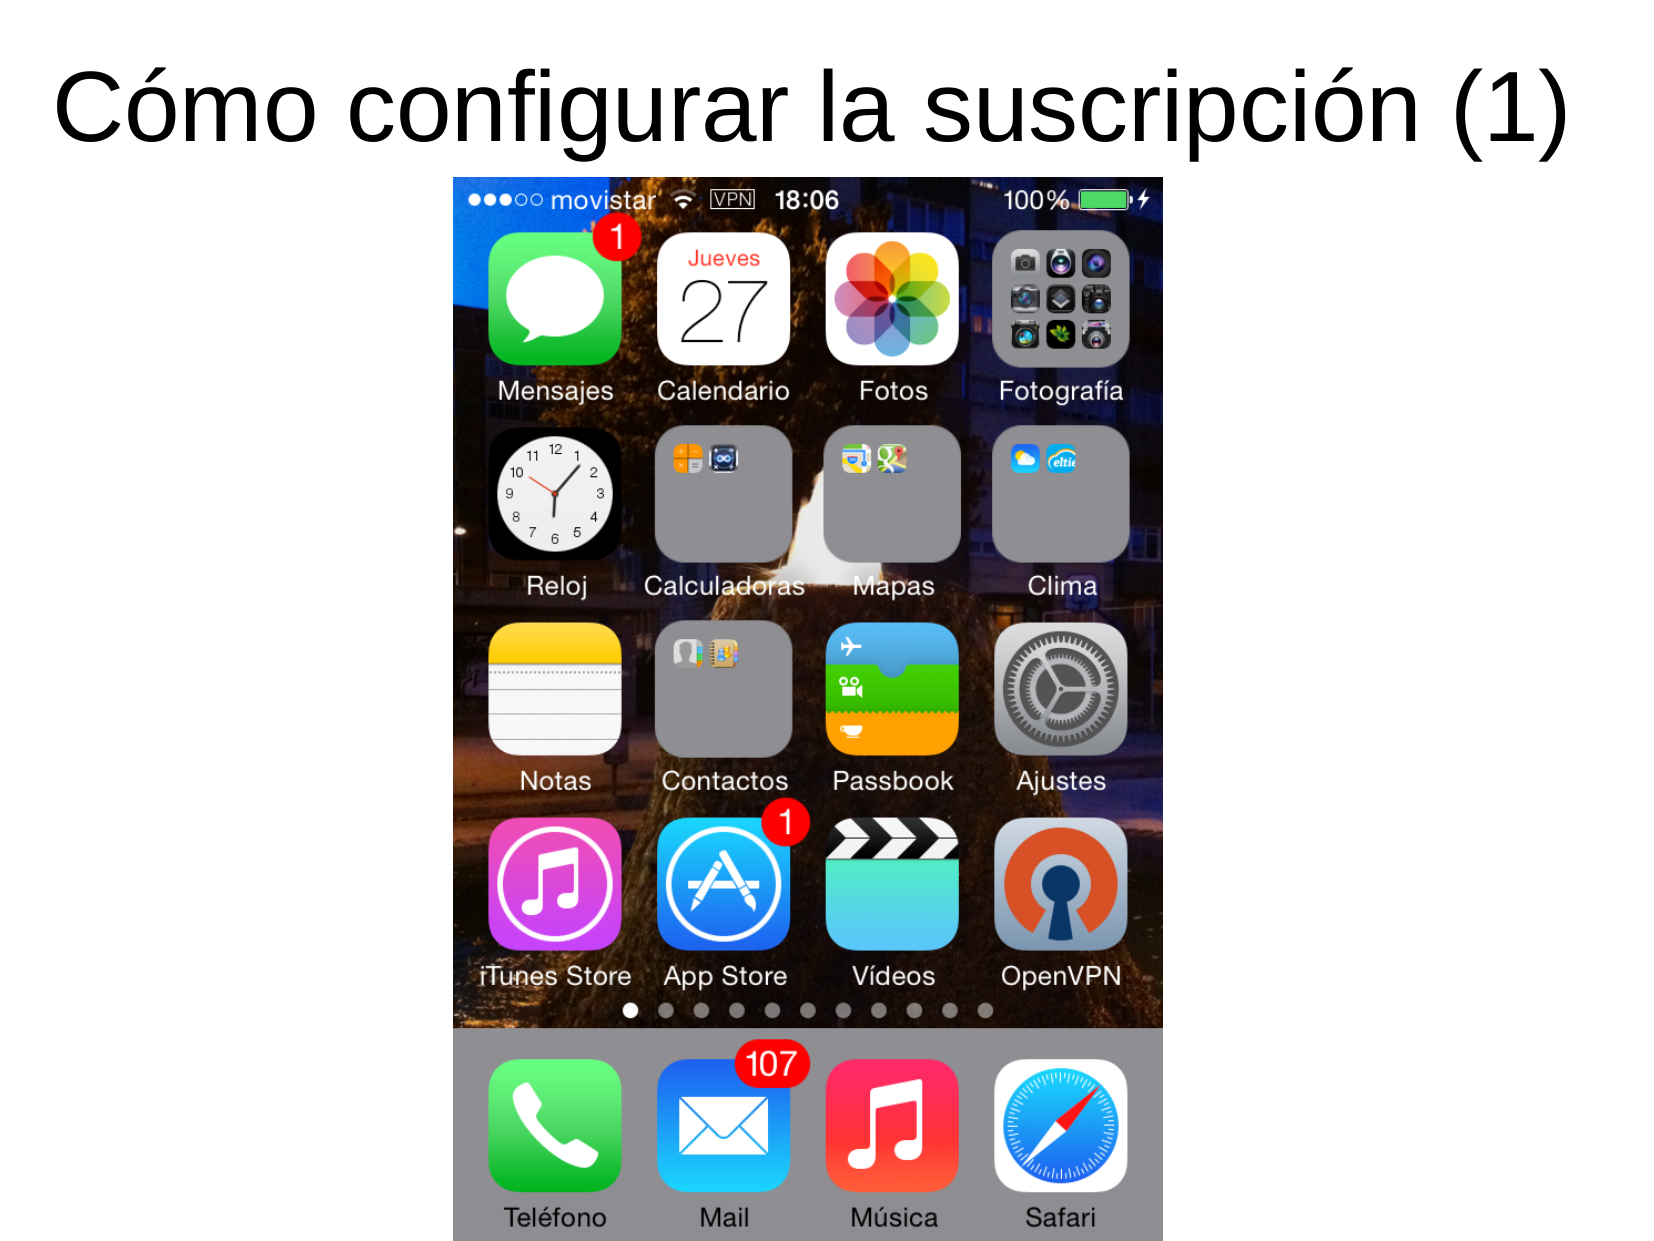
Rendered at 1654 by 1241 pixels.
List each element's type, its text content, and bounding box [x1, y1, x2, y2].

text_box Cómo configurar la suscripción (1) [37, 43, 1613, 171]
picture [453, 177, 1163, 1241]
